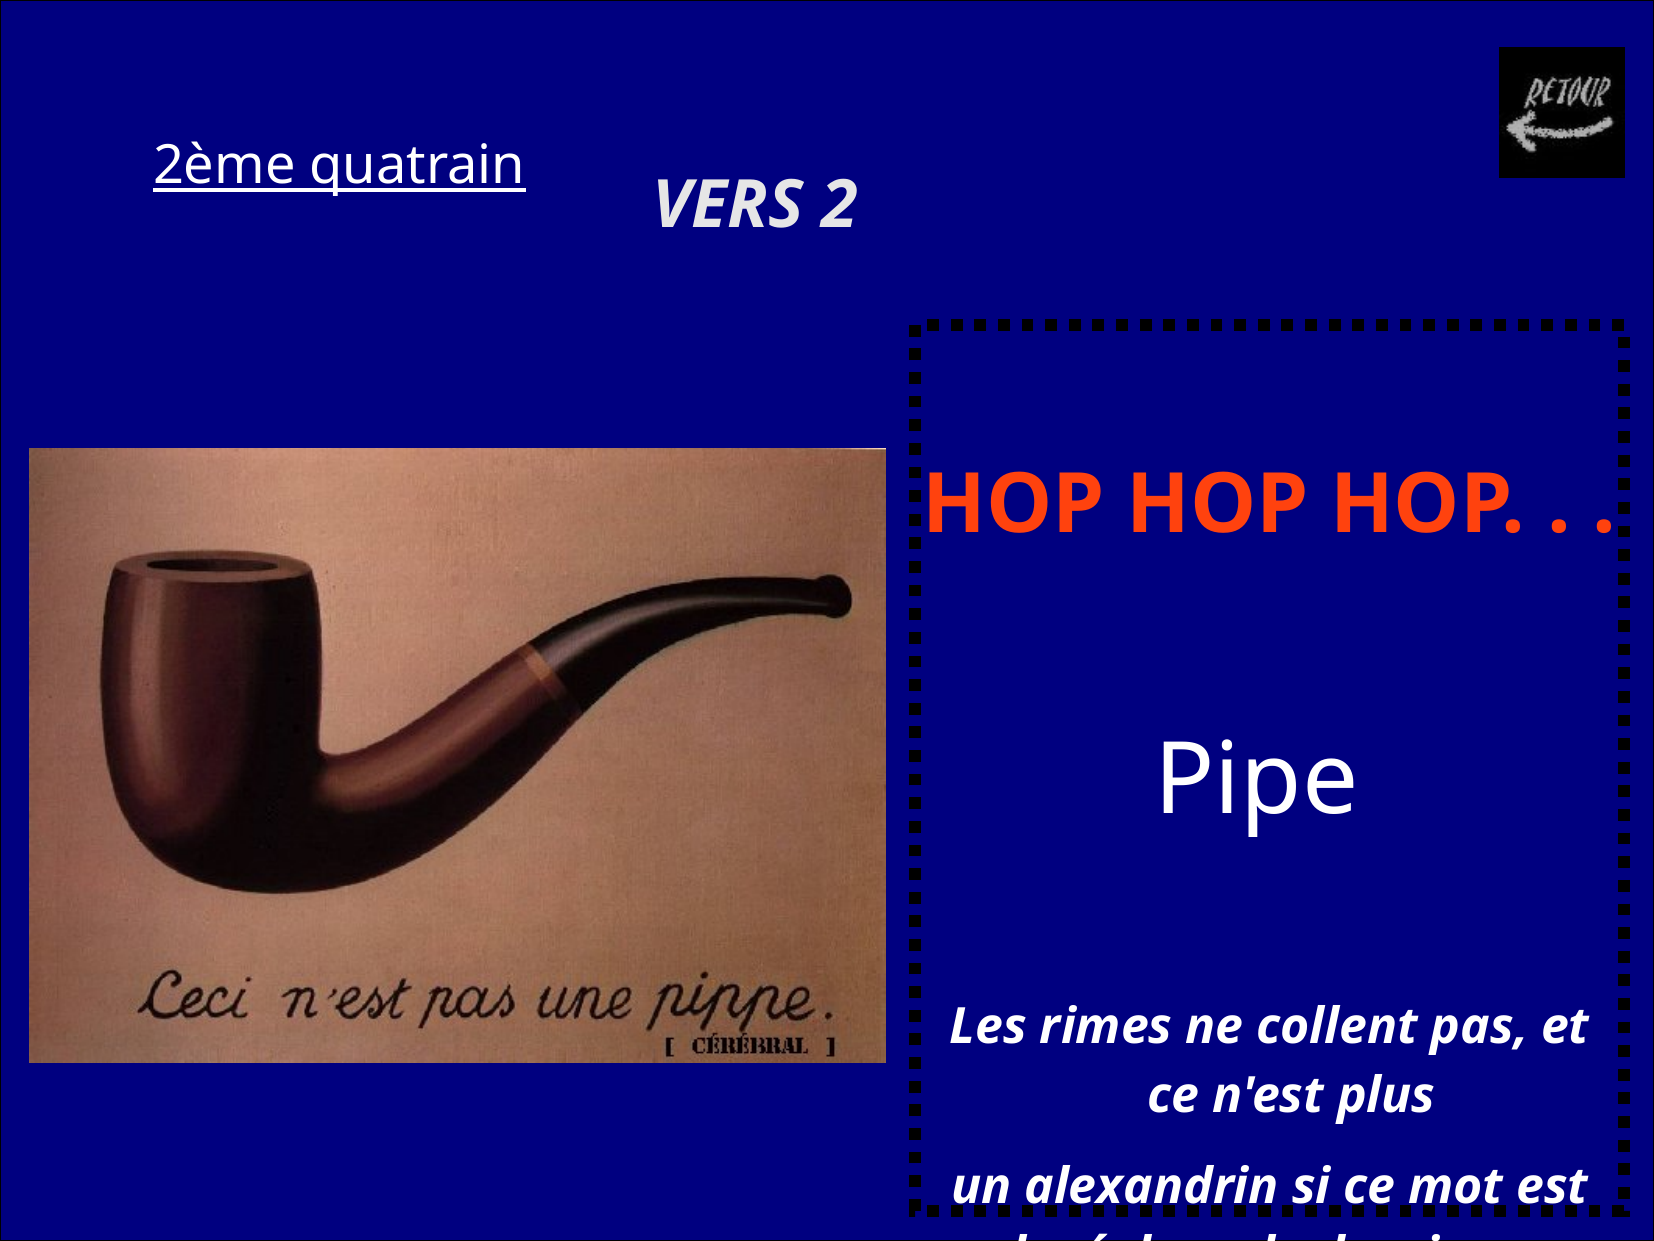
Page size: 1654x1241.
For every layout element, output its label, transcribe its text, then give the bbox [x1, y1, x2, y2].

picture [1499, 47, 1625, 178]
text_box 2ème quatrain [88, 88, 591, 237]
text_box [0, 0, 1654, 1241]
picture [29, 448, 886, 1063]
list HOP HOP HOP. . . Pipe Les rimes ne collent pas, et ce n'est plus un alexandrin si ce mot est placé dans le dernier vers. [915, 324, 1625, 1211]
text_box VERS 2 [594, 104, 916, 207]
